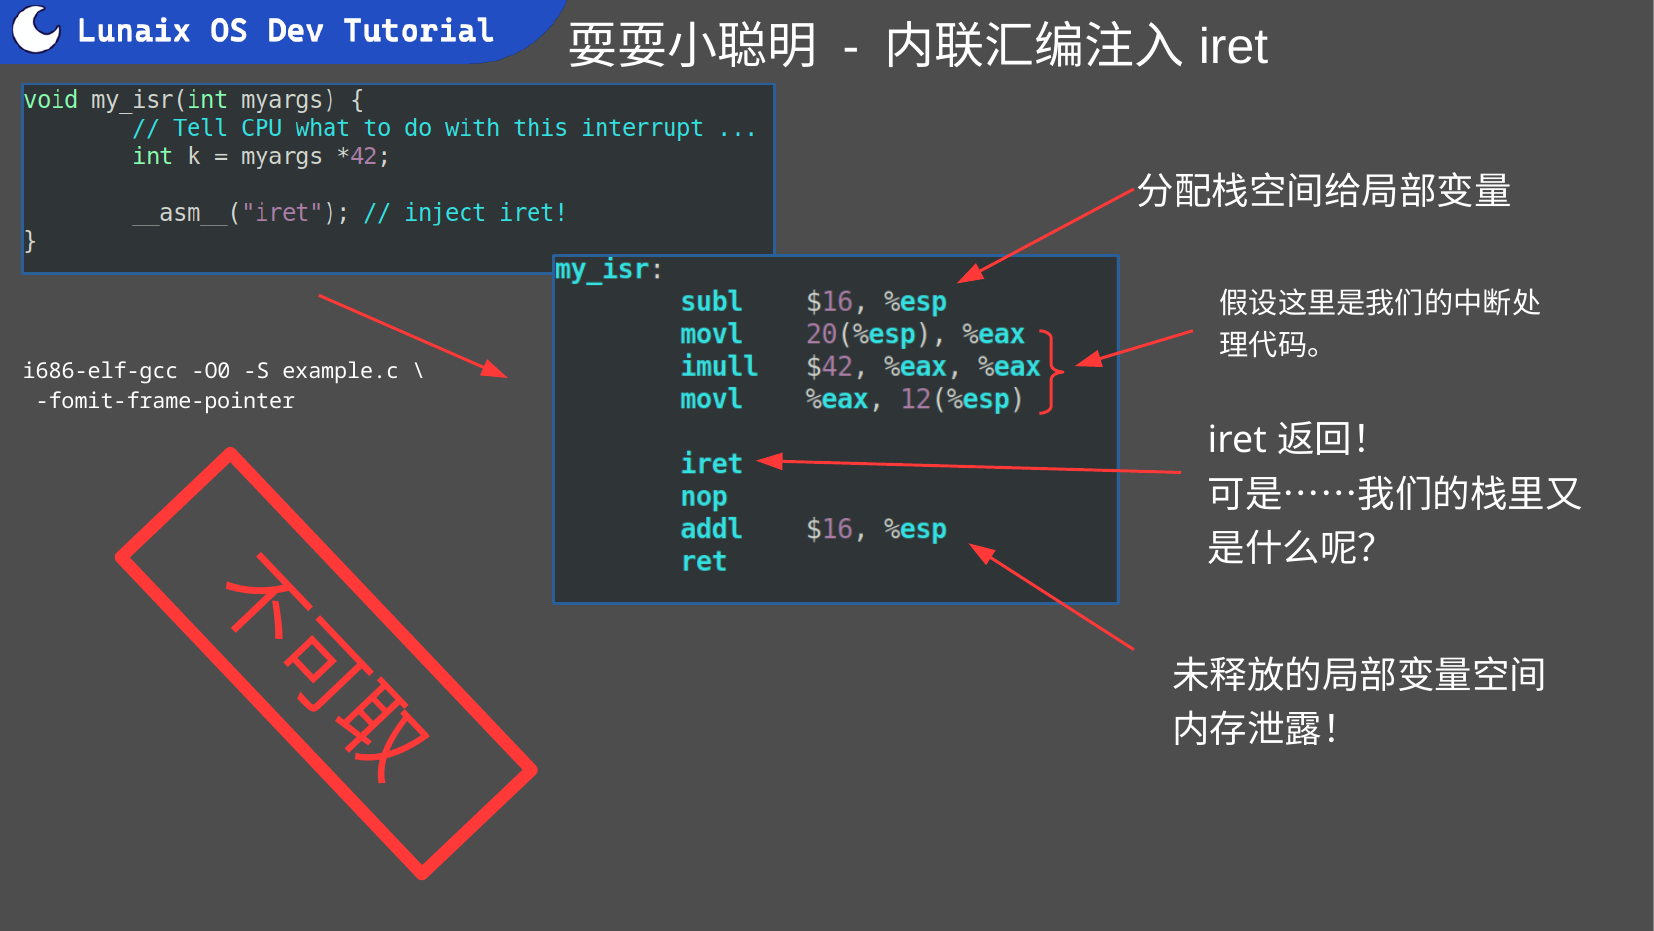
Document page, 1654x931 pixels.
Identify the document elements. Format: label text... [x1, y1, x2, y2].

title 耍耍小聪明 - 内联汇编注入iret [566, 0, 1654, 83]
text_box 不可取 [120, 453, 532, 875]
text_box 假设这里是我们的中断处理代码。 [1204, 271, 1571, 372]
text_box 未释放的局部变量空间 内存泄露！ [1157, 637, 1607, 762]
text_box i686-elf-gcc -O0 -S example.c \ -fomit-frame-pointer [11, 348, 437, 414]
picture [555, 256, 1117, 603]
picture [0, 0, 1654, 931]
text_box iret返回！ 可是……我们的栈里又是什么呢？ [1192, 401, 1607, 580]
picture [23, 85, 774, 272]
text_box 分配栈空间给局部变量 [1122, 153, 1595, 230]
